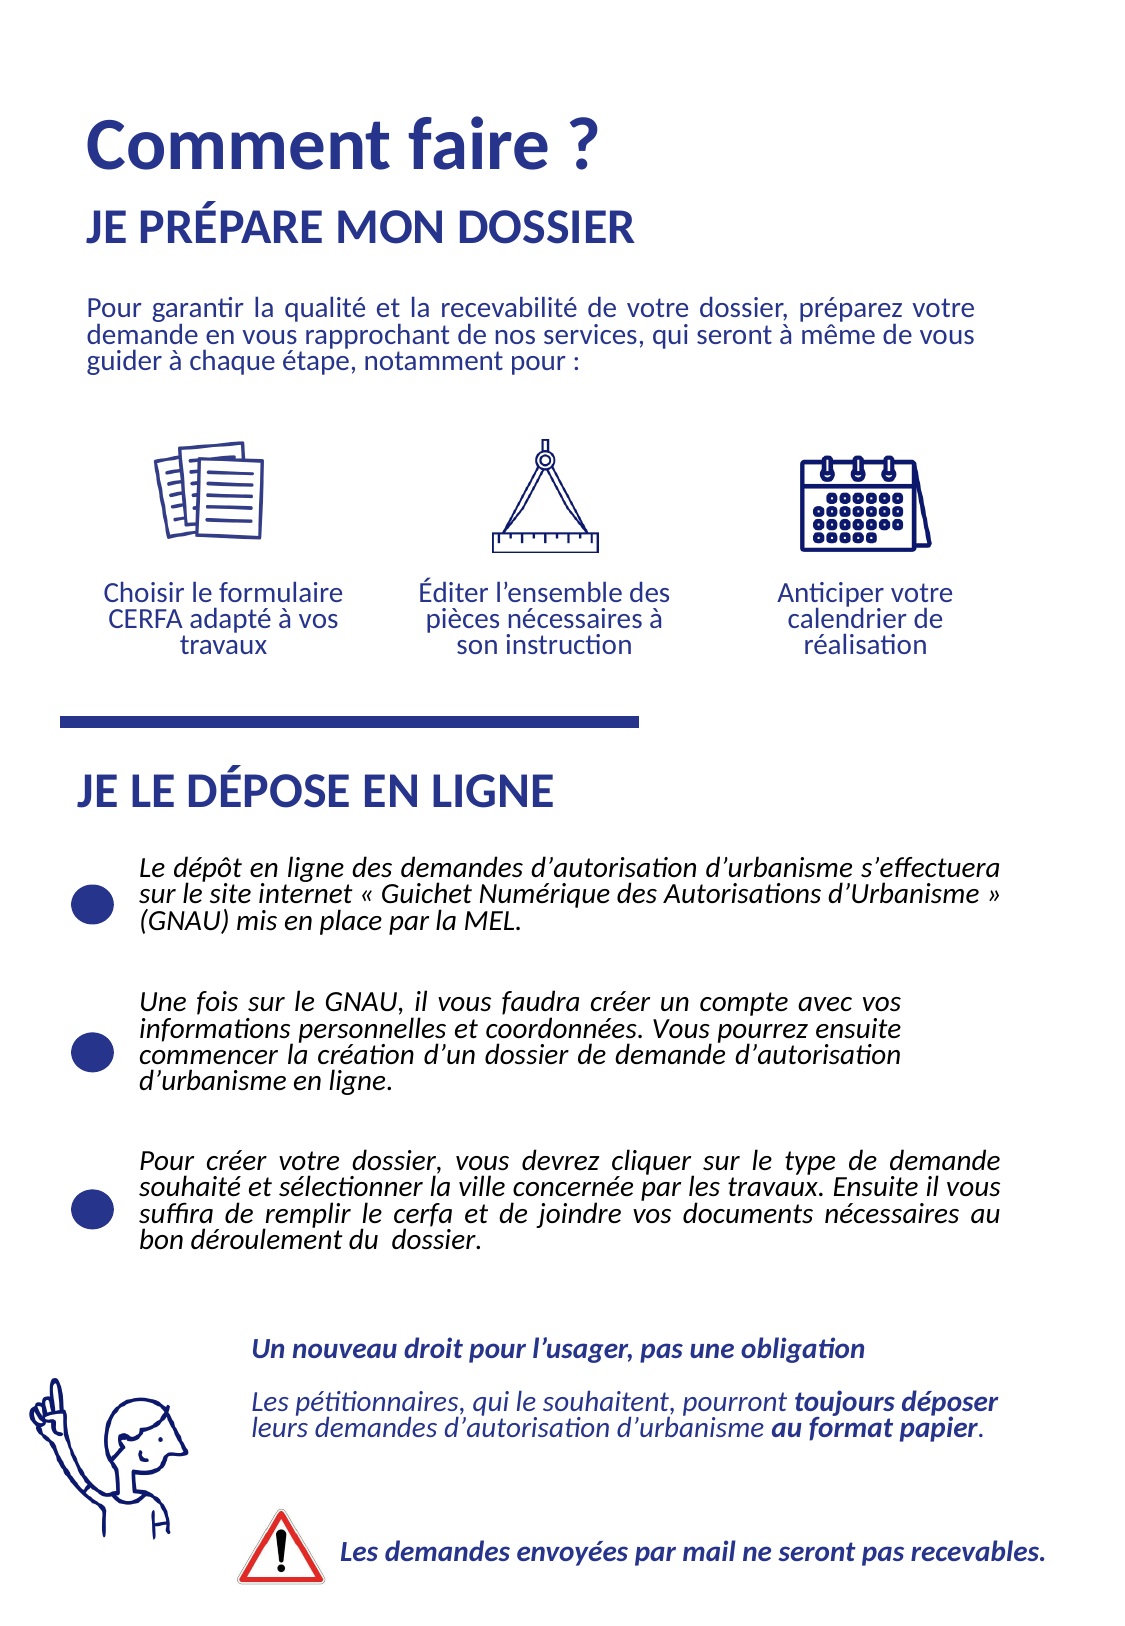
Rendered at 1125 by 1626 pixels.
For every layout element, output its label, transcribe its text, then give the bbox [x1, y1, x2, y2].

text_box Une fois sur le GNAU, il vous faudra créer un compte avec vos informations personnelles et coordonnées. Vous pourrez ensuite commencer la création d’un dossier de demande d’autorisation d’urbanisme en ligne. [124, 990, 1017, 1124]
text_box [71, 884, 114, 925]
picture [488, 440, 602, 553]
text_box [71, 1189, 114, 1230]
text_box JE PRÉPARE MON DOSSIER [71, 207, 1018, 256]
text_box Choisir le formulaire CERFA adapté à vos travaux [71, 580, 376, 714]
text_box Pour créer votre dossier, vous devrez cliquer sur le type de demande souhaité et sélectionner la ville concernée par les travaux. Ensuite il vous suffira de remplir le cerfa et de joindre vos documents nécessaires au bon déroulement du dossier. [124, 1149, 1017, 1282]
text_box Pour garantir la qualité et la recevabilité de votre dossier, préparez votre demande en vous rapprochant de nos services, qui seront à même de vous guider à chaque étape, notamment pour : [71, 296, 1018, 430]
text_box Un nouveau droit pour l’usager, pas une obligation Les pétitionnaires, qui le souhaitent, pourront toujours déposer leurs demandes d’autorisation d’urbanisme au format papier. [236, 1337, 1039, 1471]
text_box Anticiper votre calendrier de réalisation [713, 580, 1018, 714]
text_box Le dépôt en ligne des demandes d’autorisation d’urbanisme s’effectuera sur le site internet « Guichet Numérique des Autorisations d’Urbanisme » (GNAU) mis en place par la MEL. [124, 856, 1017, 989]
text_box [71, 1032, 114, 1073]
text_box Éditer l’ensemble des pièces nécessaires à son instruction [392, 580, 697, 714]
text_box JE LE DÉPOSE EN LIGNE [63, 771, 1009, 821]
picture [22, 1372, 195, 1545]
picture [796, 434, 935, 573]
picture [236, 1480, 326, 1613]
picture [135, 416, 280, 562]
text_box Comment faire ? [71, 74, 951, 224]
text_box Les demandes envoyées par mail ne seront pas recevables. [325, 1524, 1068, 1576]
